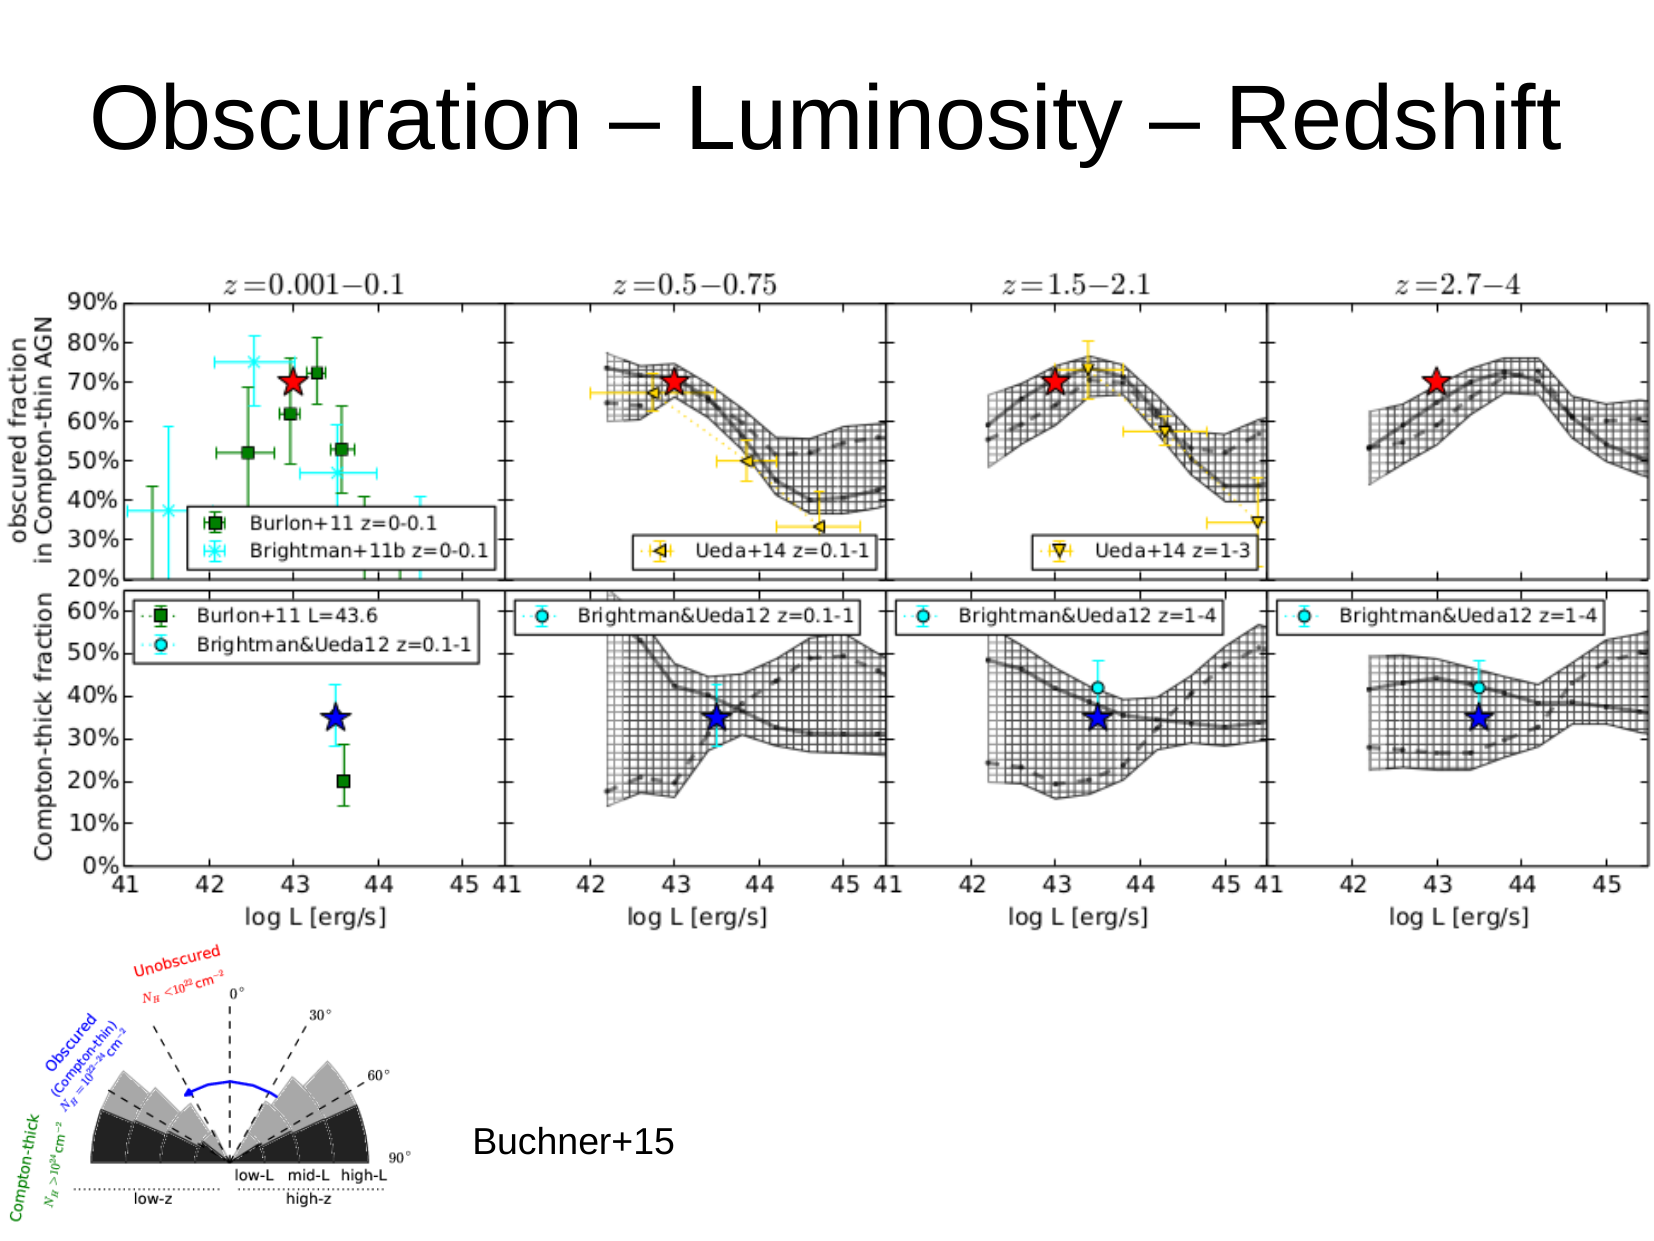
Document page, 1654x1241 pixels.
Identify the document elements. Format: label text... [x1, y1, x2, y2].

picture [0, 267, 1654, 1241]
text_box Buchner+15 [422, 1113, 691, 1171]
title Obscuration – Luminosity – Redshift [82, 47, 1571, 189]
